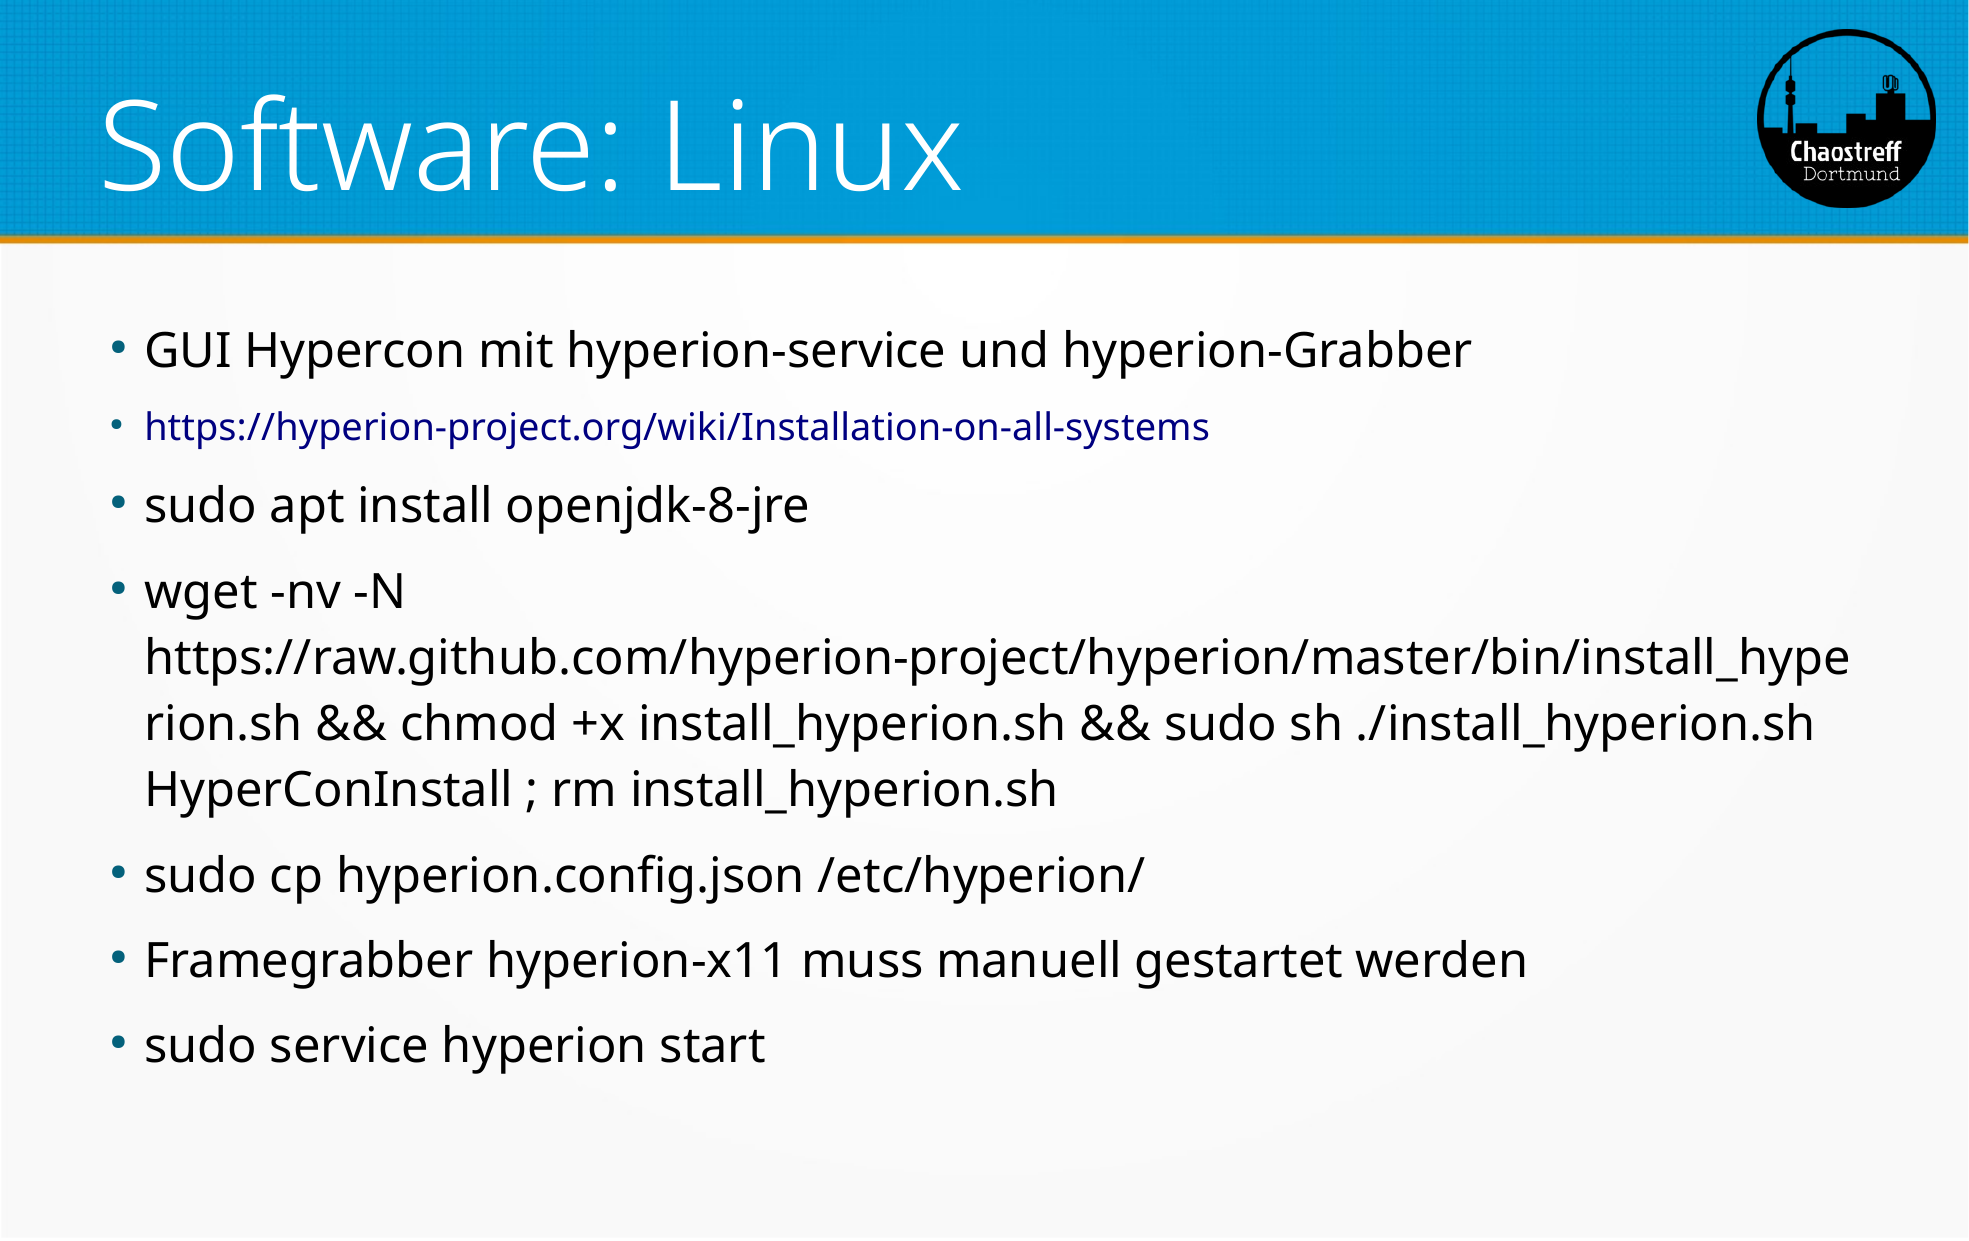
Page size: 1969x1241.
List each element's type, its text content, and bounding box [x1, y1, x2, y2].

list GUI Hypercon mit hyperion-service und hyperion-Grabber https://hyperion-project.org/wiki/Installation-on-all-systems sudo apt install openjdk-8-jre wget -nv -N https://raw.github.com/hyperion-project/hyperion/master/bin/install_hyperion.sh && chmod +x install_hyperion.sh && sudo sh ./install_hyperion.sh HyperConInstall ; rm install_hyperion.sh sudo cp hyperion.config.json /etc/hyperion/ Framegrabber hyperion-x11 muss manuell gestartet werden sudo service hyperion start [98, 315, 1861, 1081]
picture [1870, 34, 1935, 204]
picture [0, 233, 1969, 1241]
title Software: Linux [98, 19, 1870, 227]
